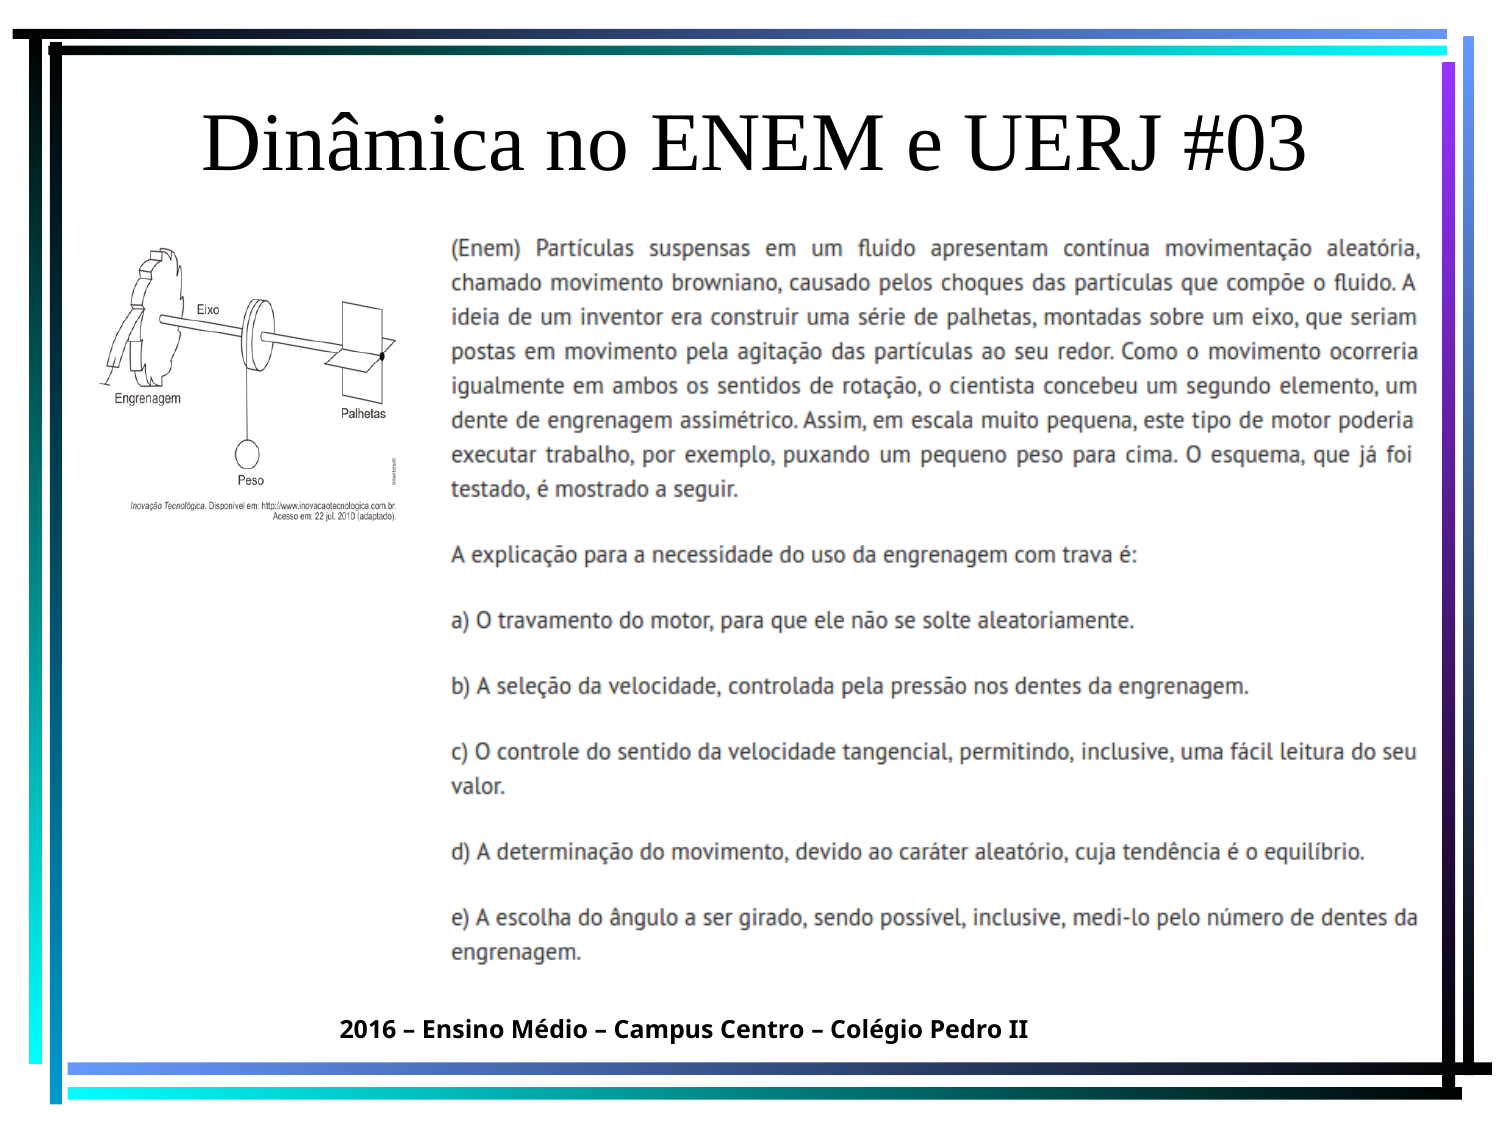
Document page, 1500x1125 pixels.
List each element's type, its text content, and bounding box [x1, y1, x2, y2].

text_box 2016 – Ensino Médio – Campus Centro – Colégio Pedro II [324, 1003, 1045, 1054]
picture [0, 0, 1500, 1125]
title Dinâmica no ENEM e UERJ #03 [118, 88, 1394, 214]
